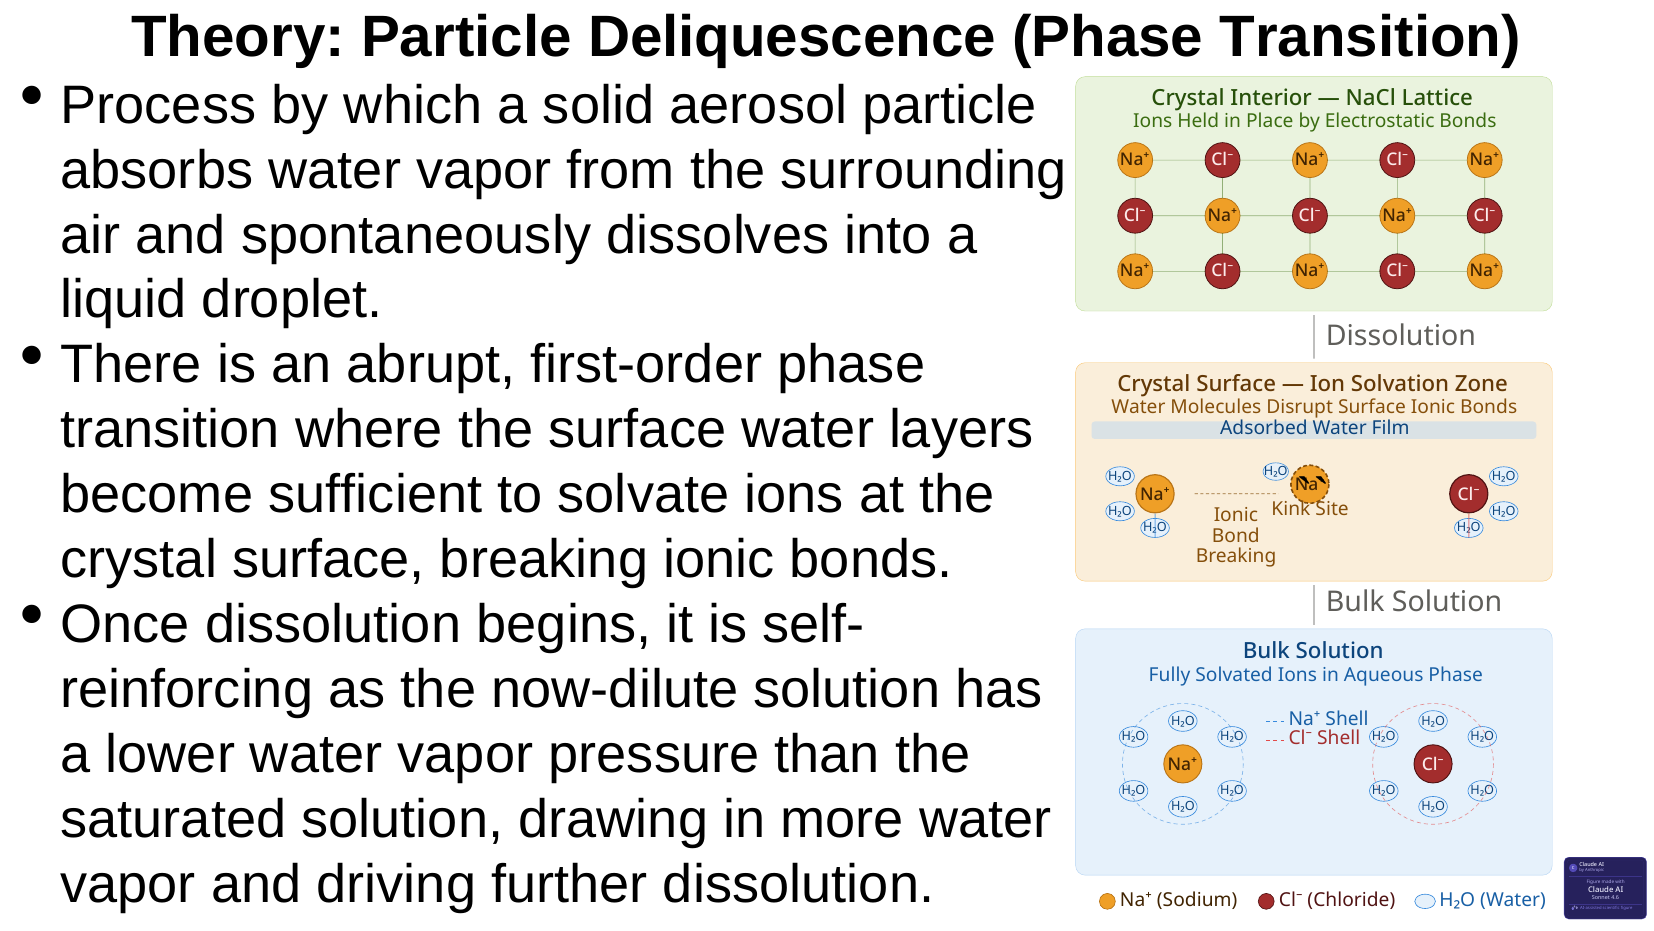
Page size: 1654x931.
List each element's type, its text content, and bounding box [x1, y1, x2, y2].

picture [1066, 69, 1560, 920]
title Theory: Particle Deliquescence (Phase Transition) [0, 0, 1654, 84]
picture [1563, 856, 1648, 920]
text_box Process by which a solid aerosol particle absorbs water vapor from the surrounding air and spontaneously dissolves into a liquid droplet. There is an abrupt, first-order phase transition where the surface water layers become sufficient to solvate ions at the crystal surface, breaking ionic bonds. Once dissolution begins, it is self-reinforcing as the now-dilute solution has a lower water vapor pressure than the saturated solution, drawing in more water vapor and driving further dissolution. [7, 61, 1088, 931]
